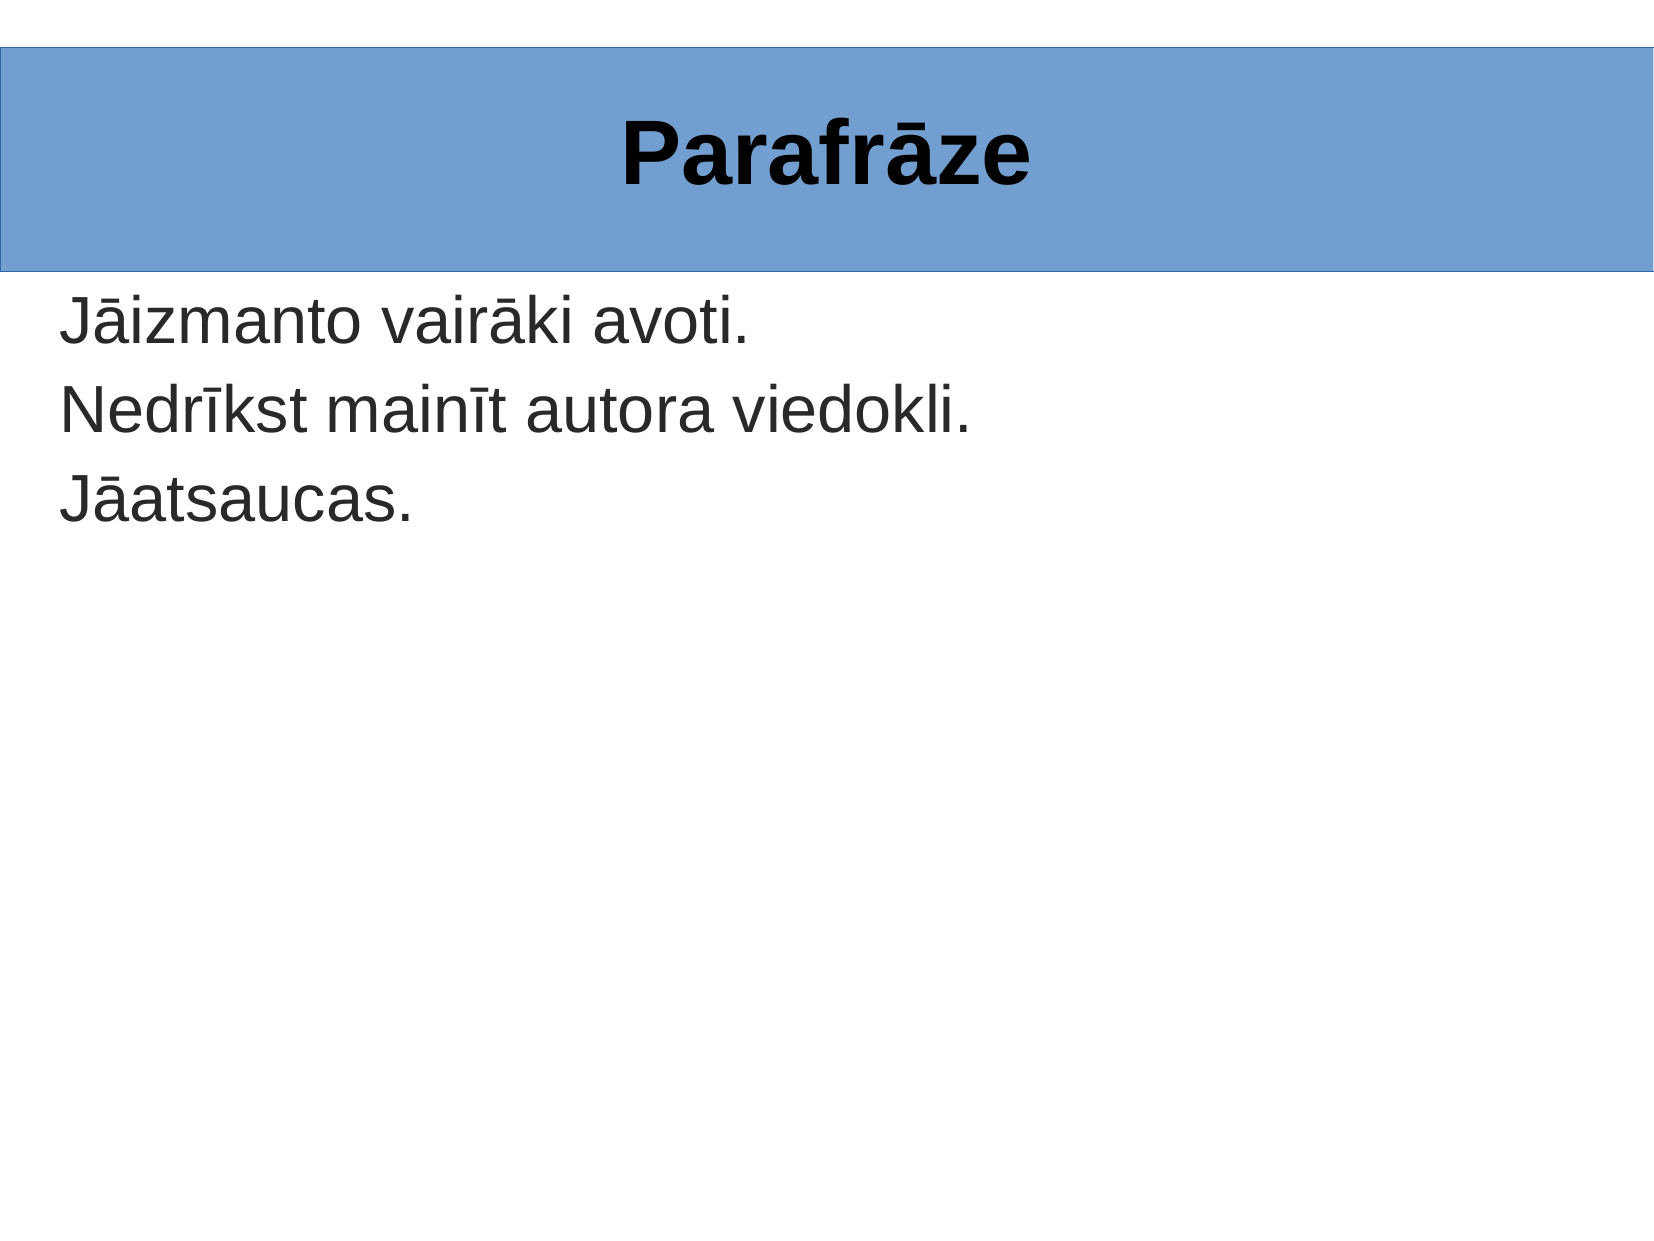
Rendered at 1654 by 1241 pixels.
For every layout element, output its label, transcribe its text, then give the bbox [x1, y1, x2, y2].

title Parafrāze [82, 49, 1571, 257]
text_box [0, 47, 1654, 272]
list Jāizmanto vairāki avoti. Nedrīkst mainīt autora viedokli. Jāatsaucas. [59, 295, 1583, 1015]
